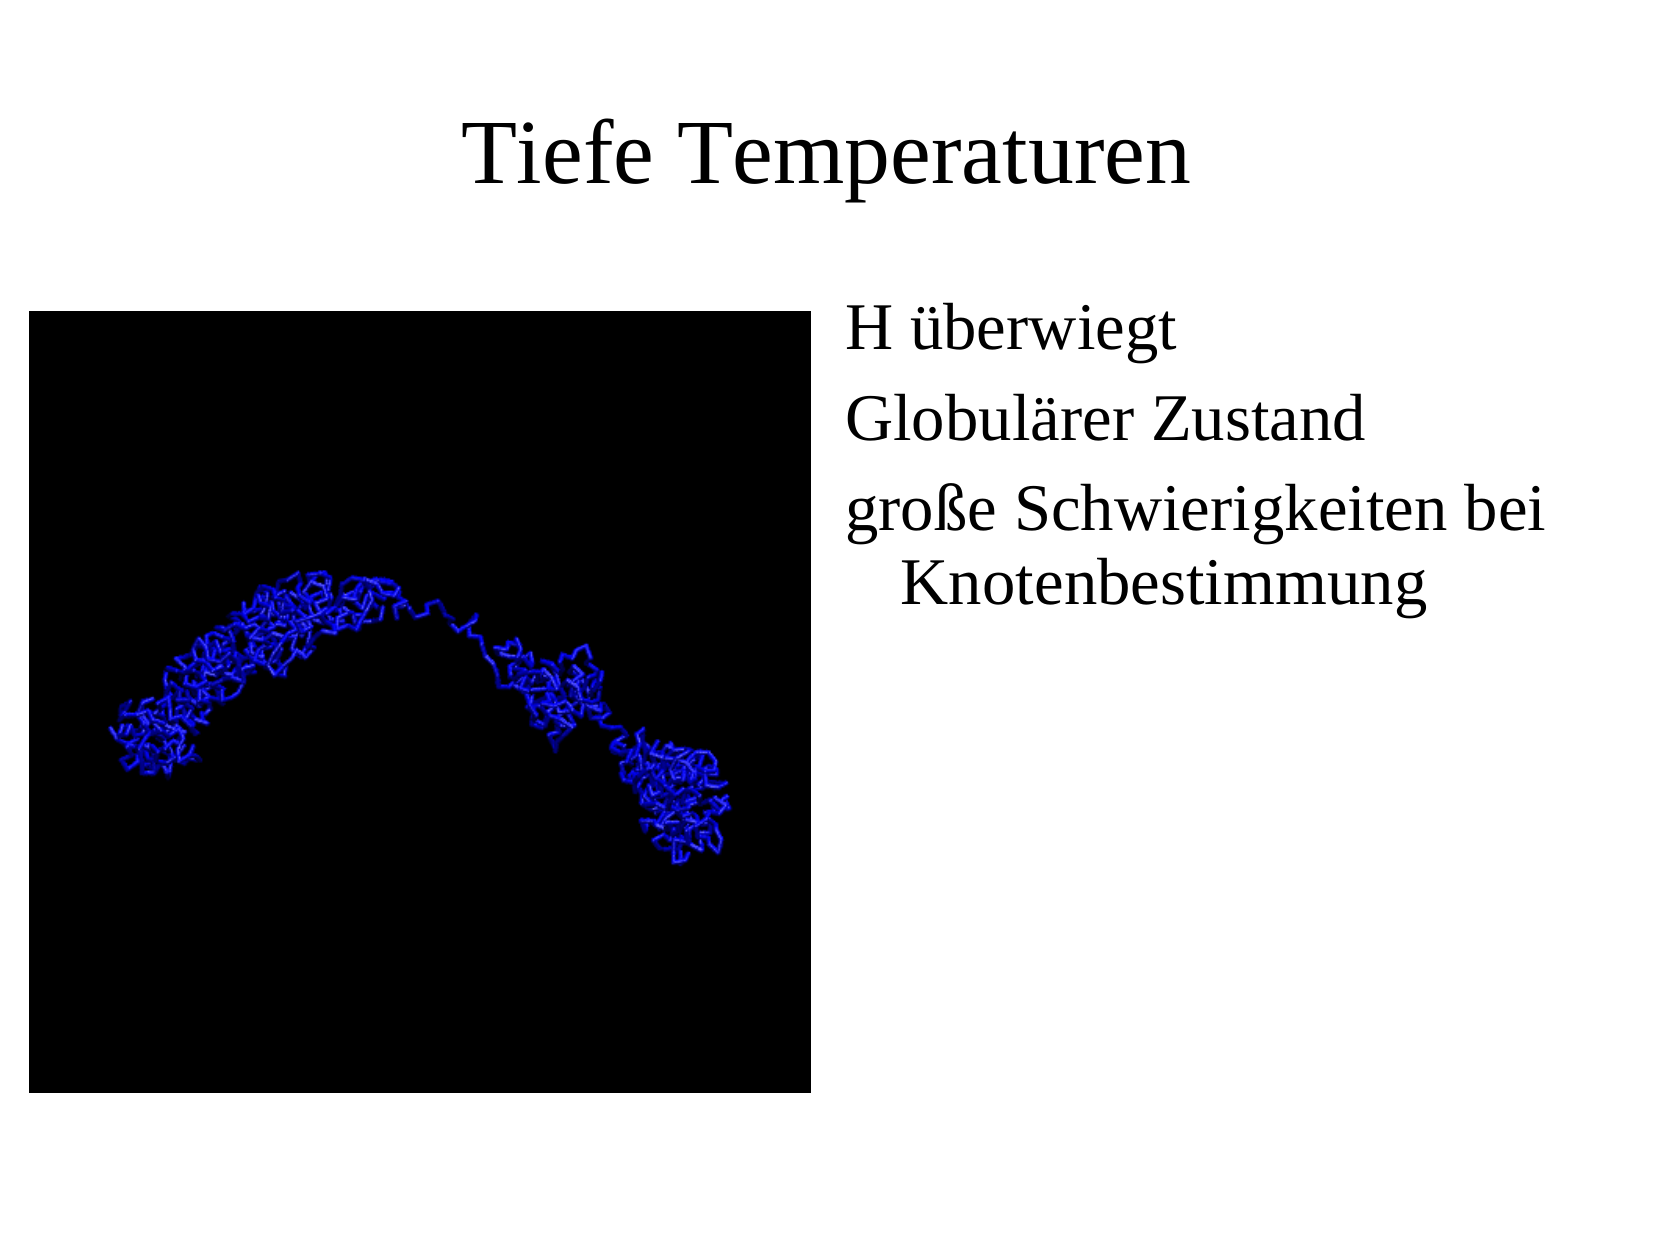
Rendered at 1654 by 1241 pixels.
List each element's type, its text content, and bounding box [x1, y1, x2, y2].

list H überwiegt Globulärer Zustand große Schwierigkeiten bei Knotenbestimmung [845, 290, 1572, 1109]
title Tiefe Temperaturen [82, 49, 1571, 257]
picture [29, 311, 811, 1093]
